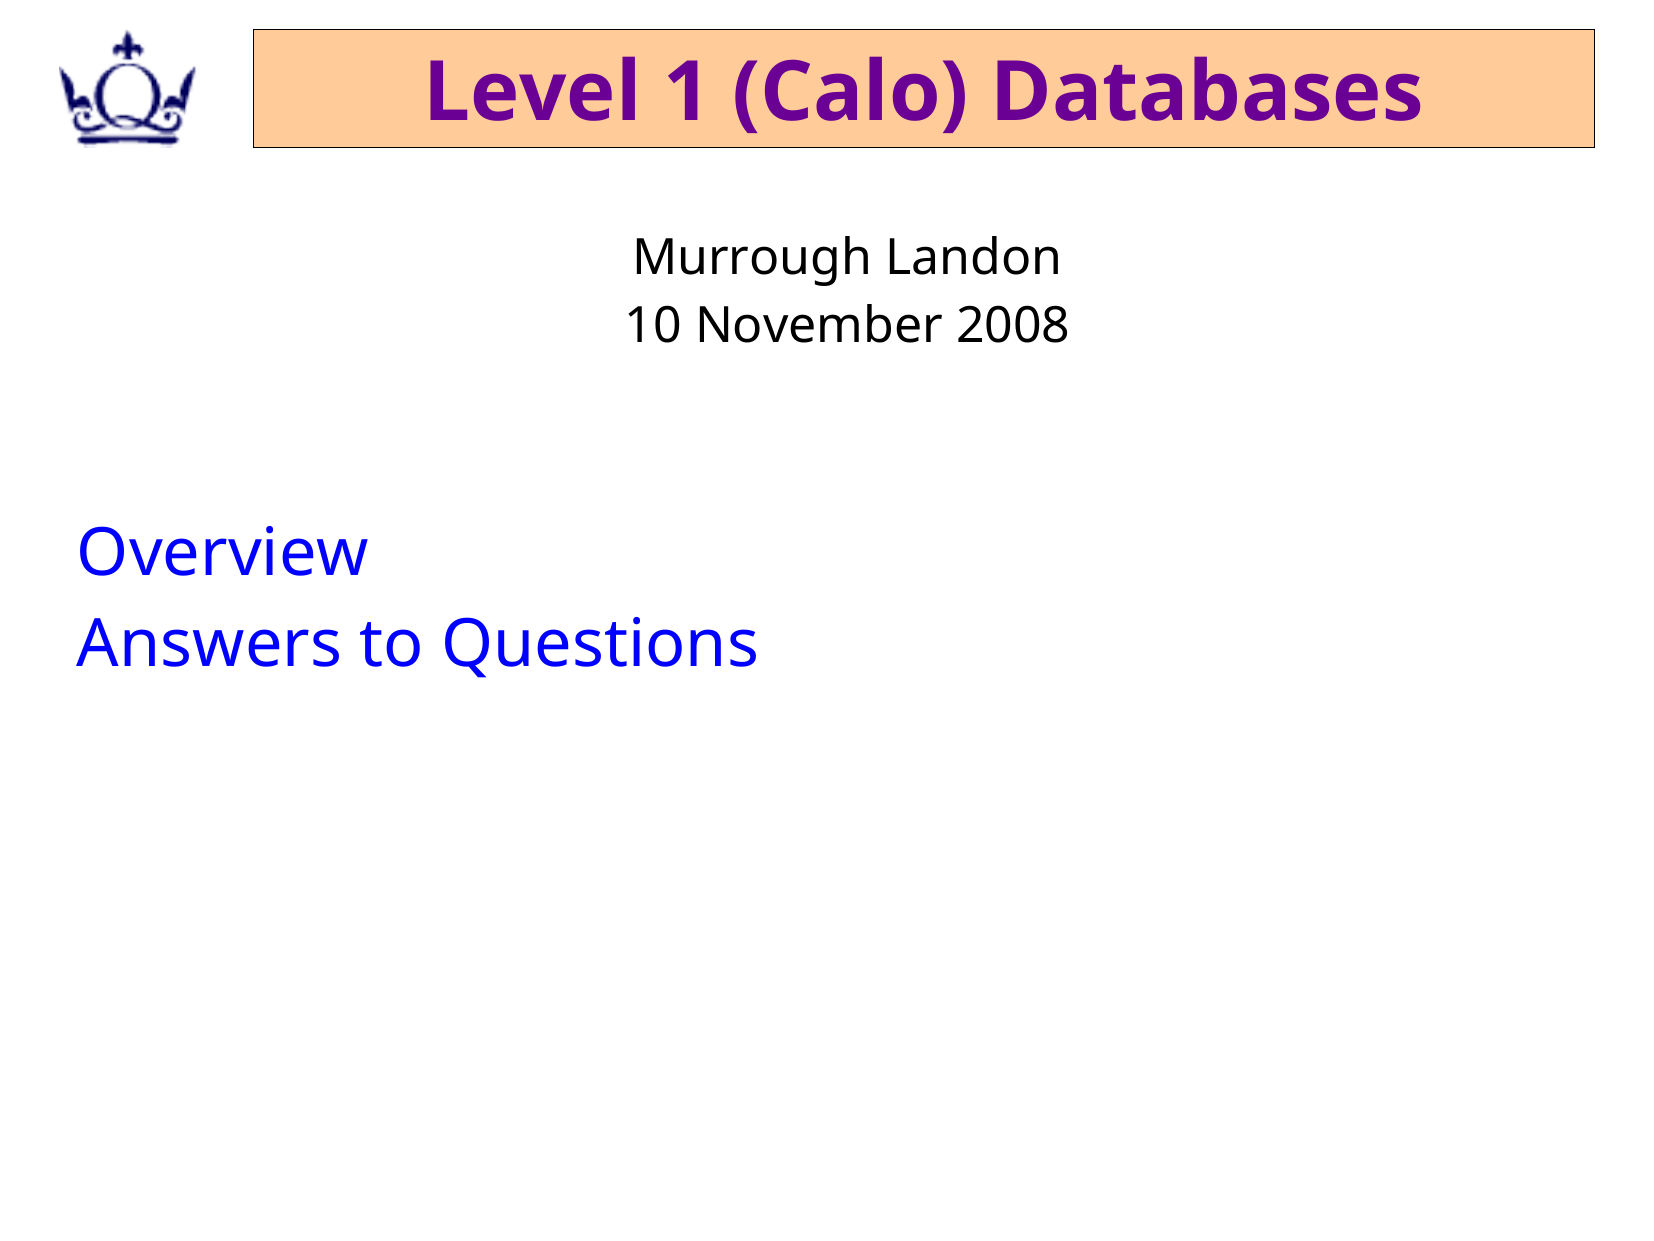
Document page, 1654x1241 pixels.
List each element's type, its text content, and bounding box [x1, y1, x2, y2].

title Level 1 (Calo) Databases [253, 29, 1595, 148]
list Overview Answers to Questions [59, 503, 1595, 1127]
picture [59, 29, 200, 148]
text_box Murrough Landon 10 November 2008 [476, 220, 1219, 360]
